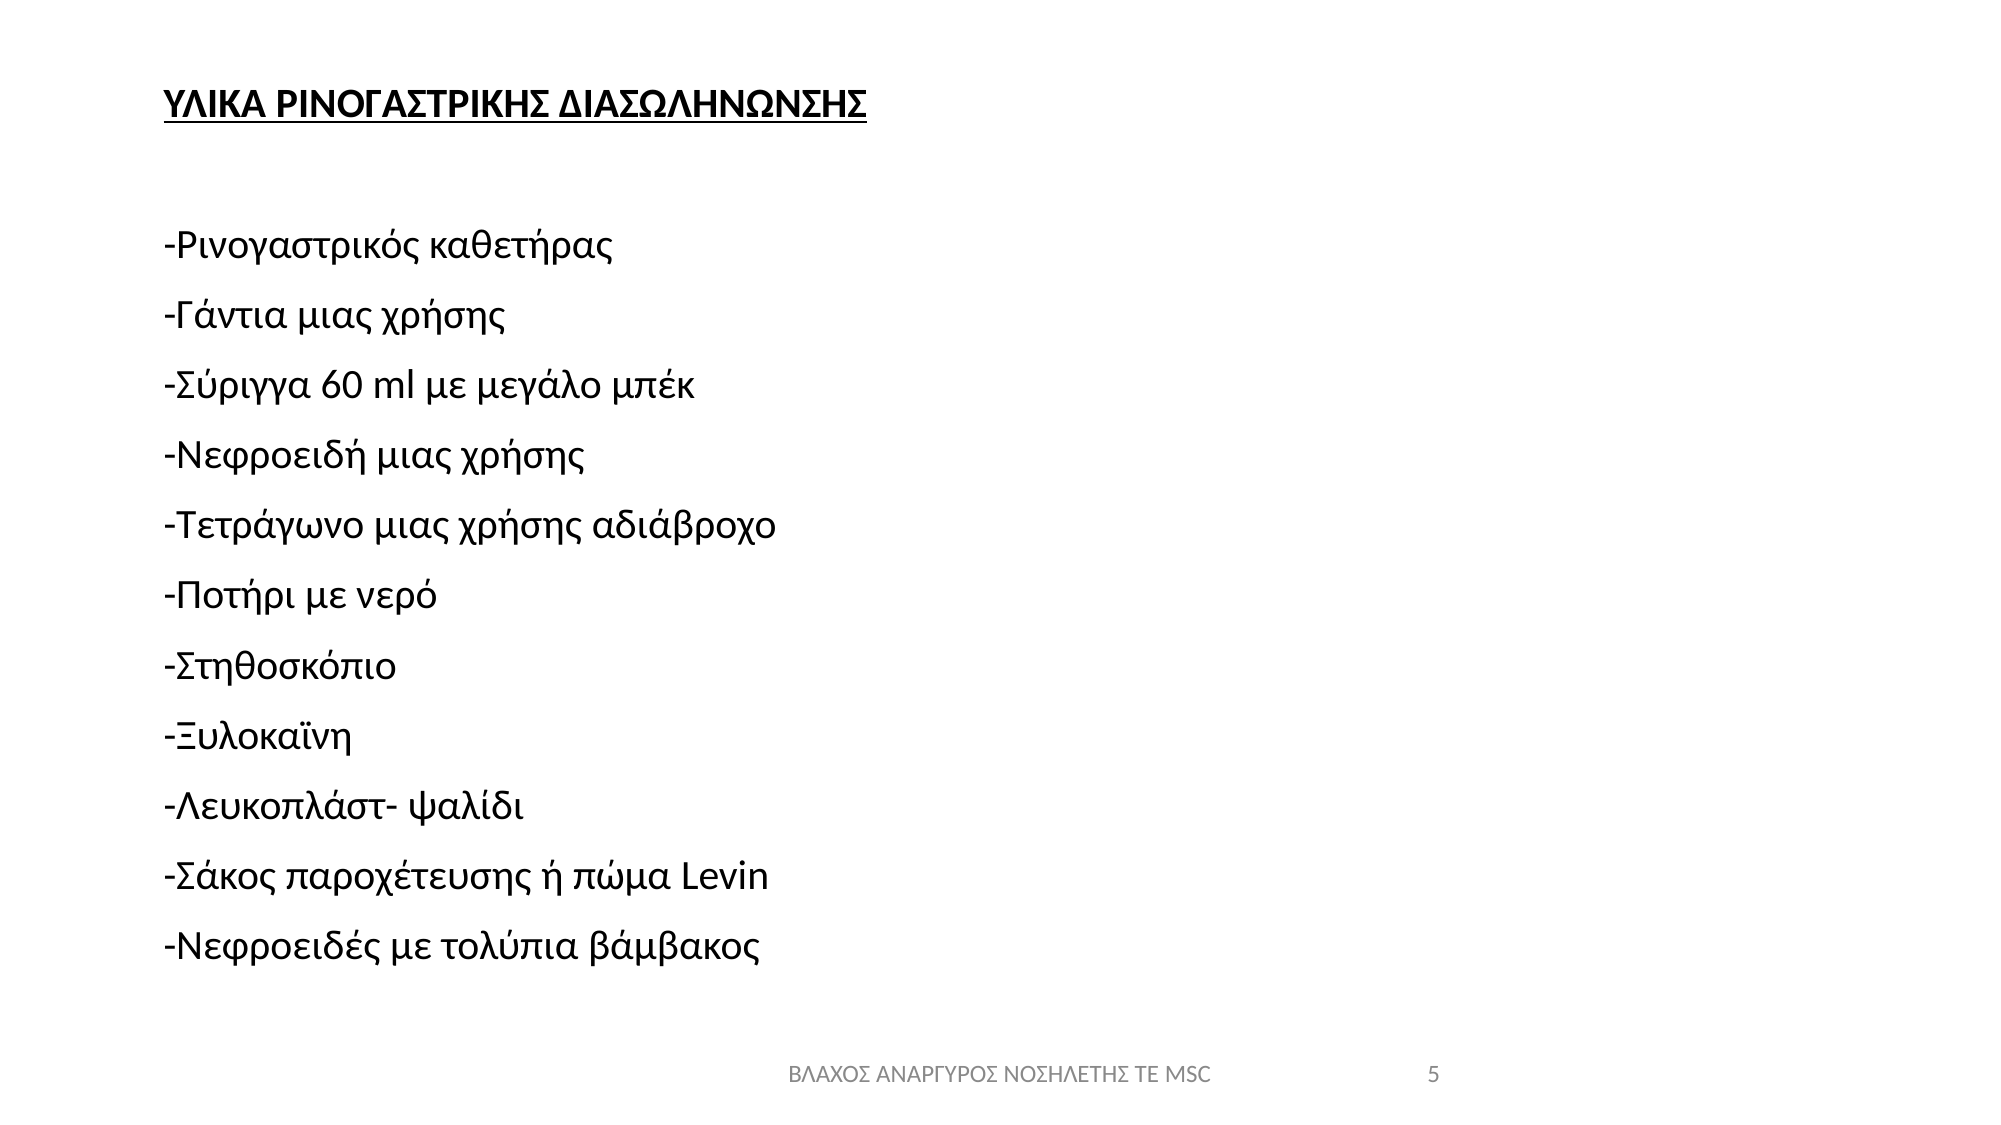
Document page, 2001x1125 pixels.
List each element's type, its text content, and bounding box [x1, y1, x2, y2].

text_box ΥΛΙΚΑ ΡΙΝΟΓΑΣΤΡΙΚΗΣ ΔΙΑΣΩΛΗΝΩΝΣΗΣ -Ρινογαστρικός καθετήρας -Γάντια μιας χρήσης -Σύριγγα 60 ml με μεγάλο μπέκ -Νεφροειδή μιας χρήσης -Τετράγωνο μιας χρήσης αδιάβροχο -Ποτήρι με νερό -Στηθοσκόπιο -Ξυλοκαϊνη -Λευκοπλάστ- ψαλίδι -Σάκος παροχέτευσης ή πώμα Levin -Nεφροειδές με τολύπια βάμβακος [148, 65, 1893, 983]
text_box [1412, 1042, 1863, 1103]
text_box ΒΛΑΧΟΣ ΑΝΑΡΓΥΡΟΣ ΝΟΣΗΛΕΤΗΣ ΤΕ MSC [662, 1042, 1338, 1103]
